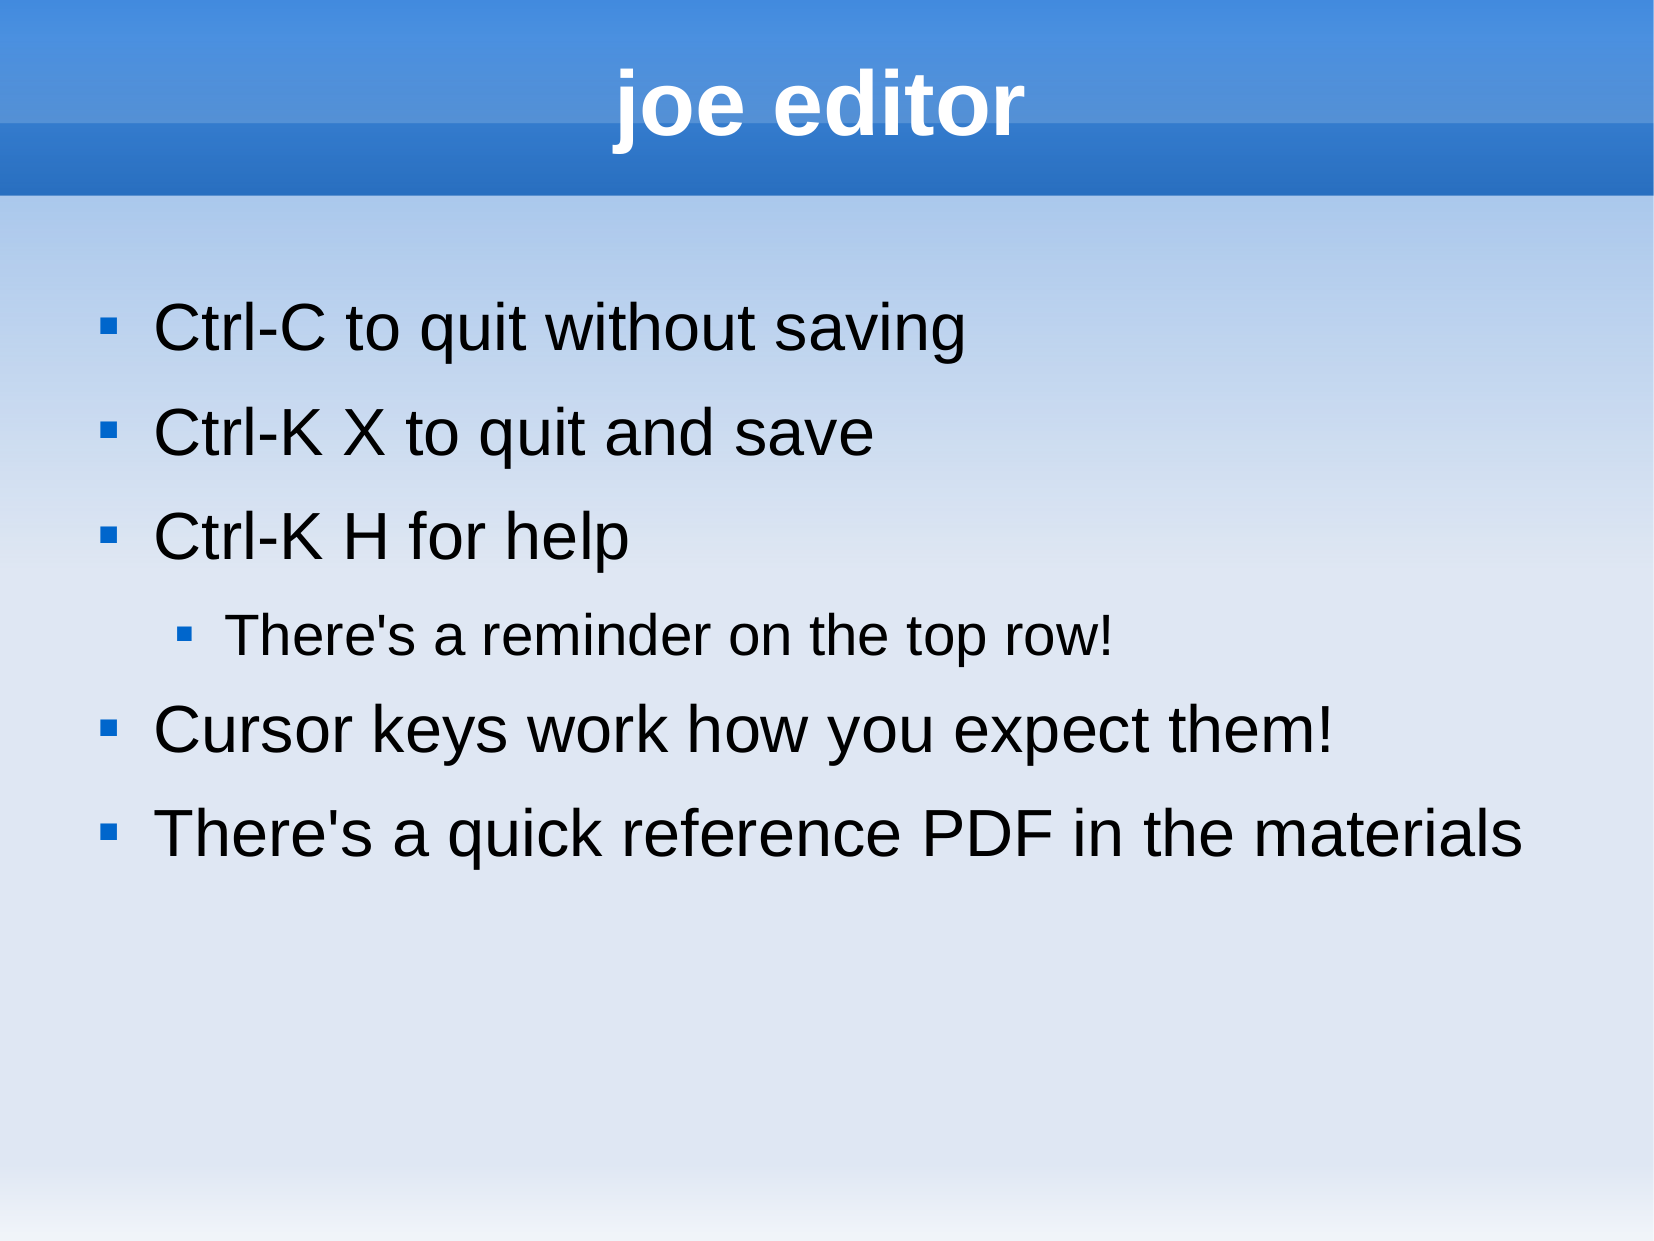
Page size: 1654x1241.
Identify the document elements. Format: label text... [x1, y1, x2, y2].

list Ctrl-C to quit without saving Ctrl-K X to quit and save Ctrl-K H for help There's a reminder on the top row! Cursor keys work how you expect them! There's a quick reference PDF in the materials [82, 290, 1571, 1094]
picture [0, 0, 1654, 1241]
title joe editor [76, 7, 1565, 200]
